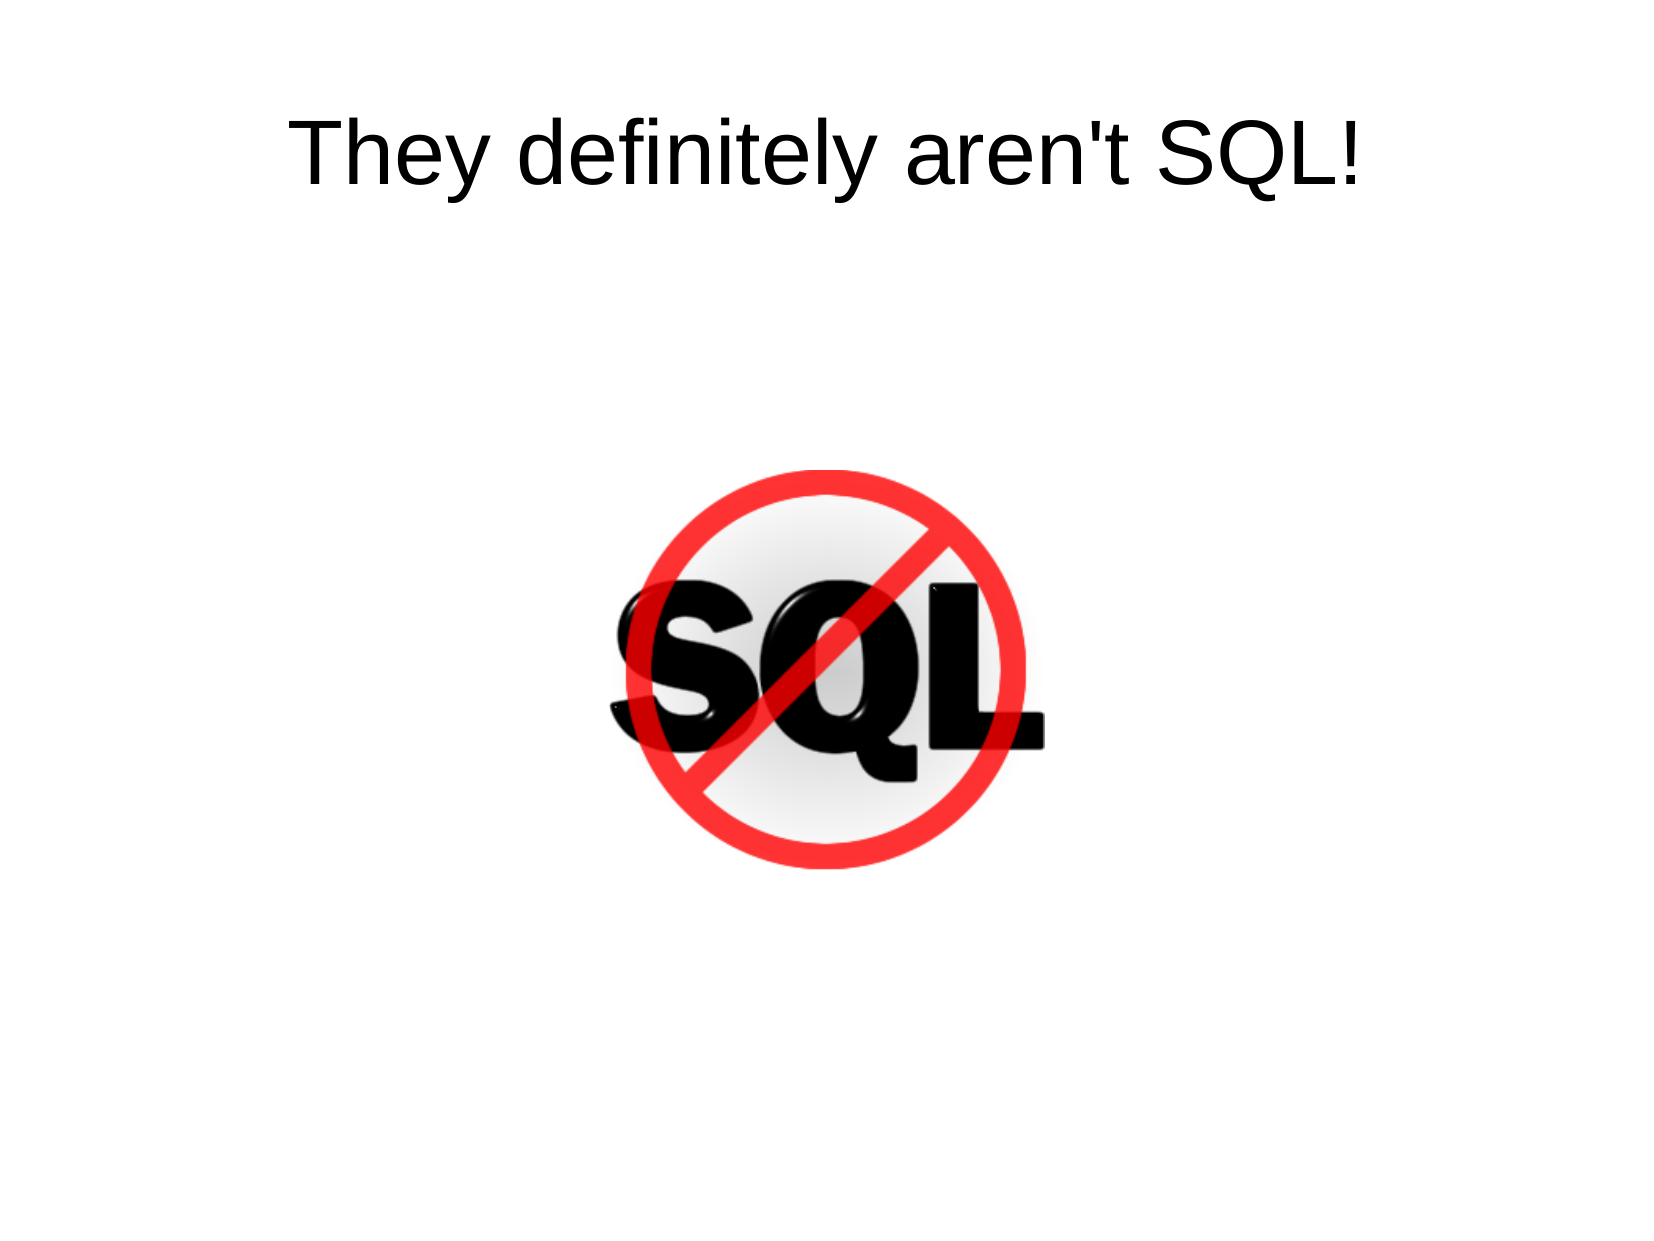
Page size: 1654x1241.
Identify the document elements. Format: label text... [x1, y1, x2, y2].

title They definitely aren't SQL! [82, 49, 1571, 257]
picture [609, 470, 1045, 871]
